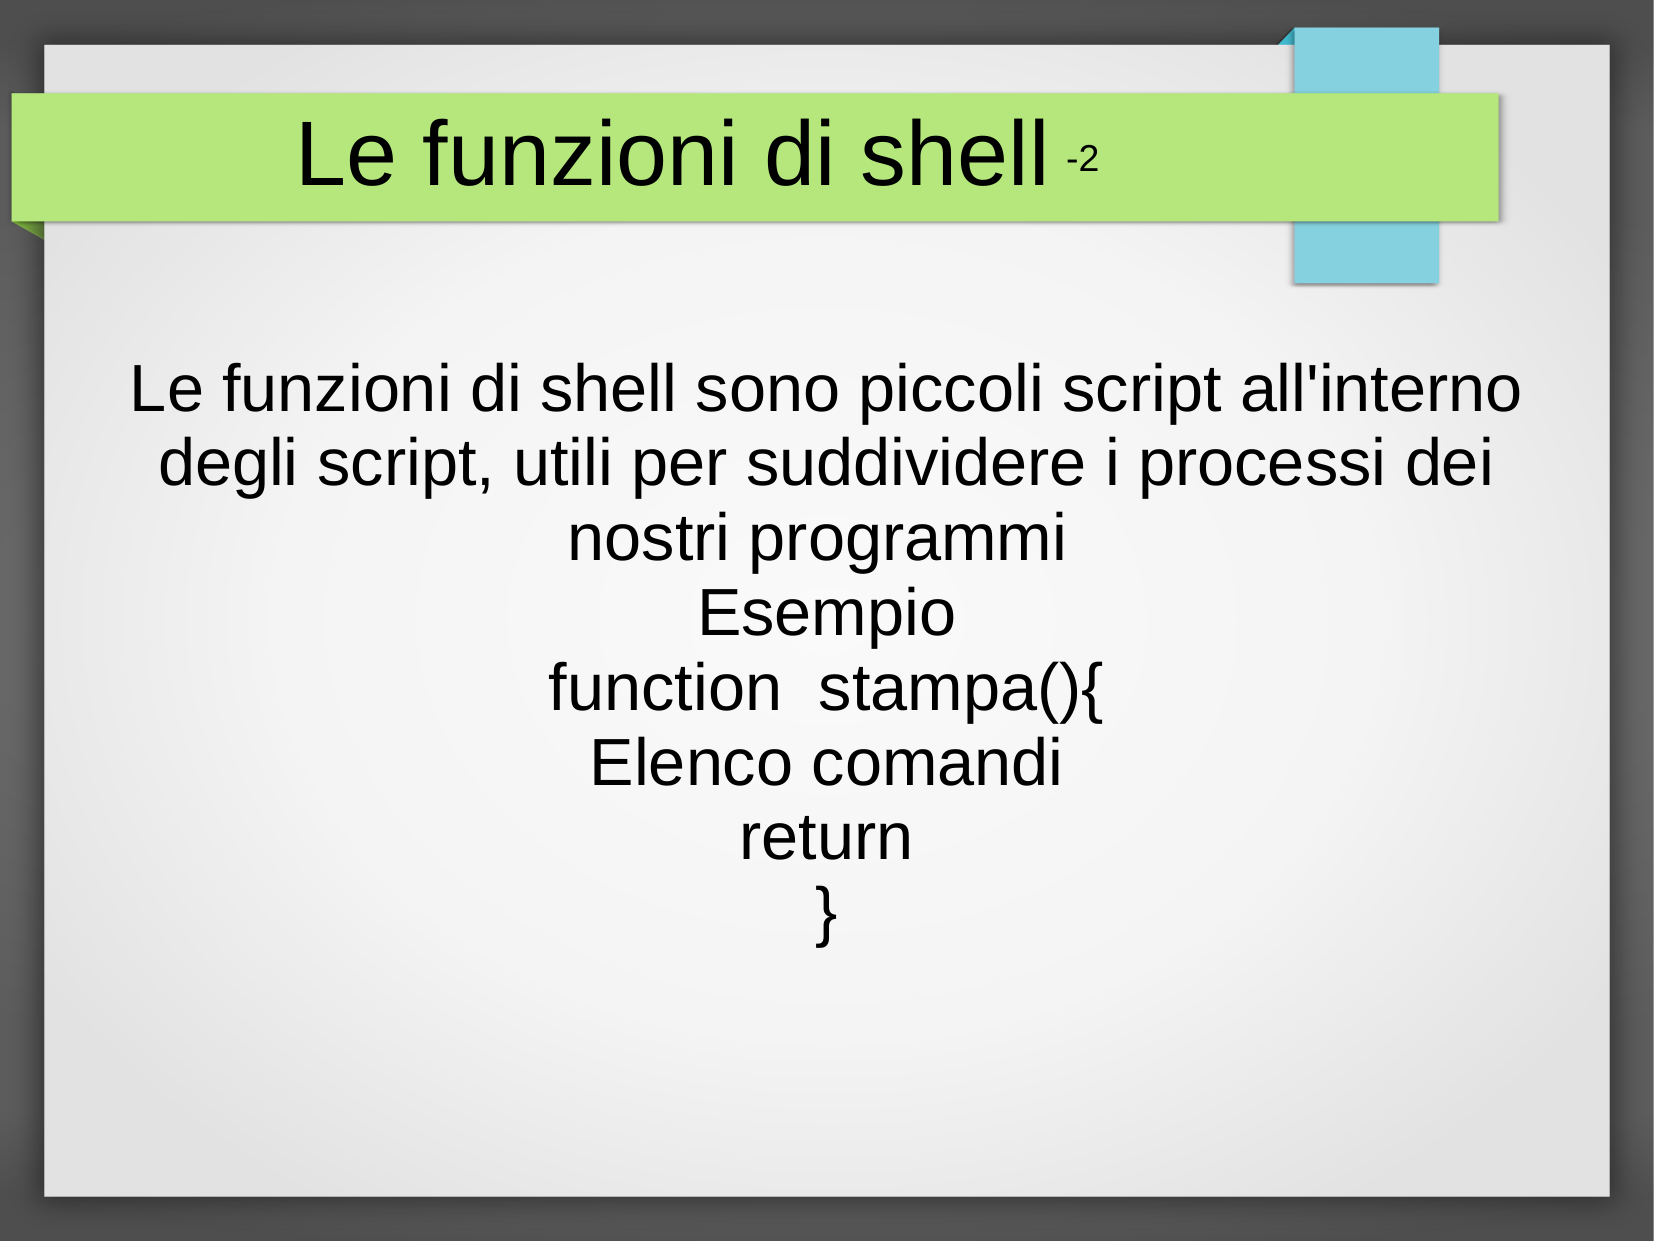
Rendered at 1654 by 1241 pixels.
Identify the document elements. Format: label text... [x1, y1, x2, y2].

title Le funzioni di shell [82, 94, 1264, 213]
text_box -2 [1051, 129, 1115, 187]
subtitle Le funzioni di shell sono piccoli script all'interno degli script, utili per suddividere i processi dei nostri programmi Esempio function stampa(){ Elenco comandi return } [82, 290, 1571, 1010]
picture [0, 0, 1654, 1241]
